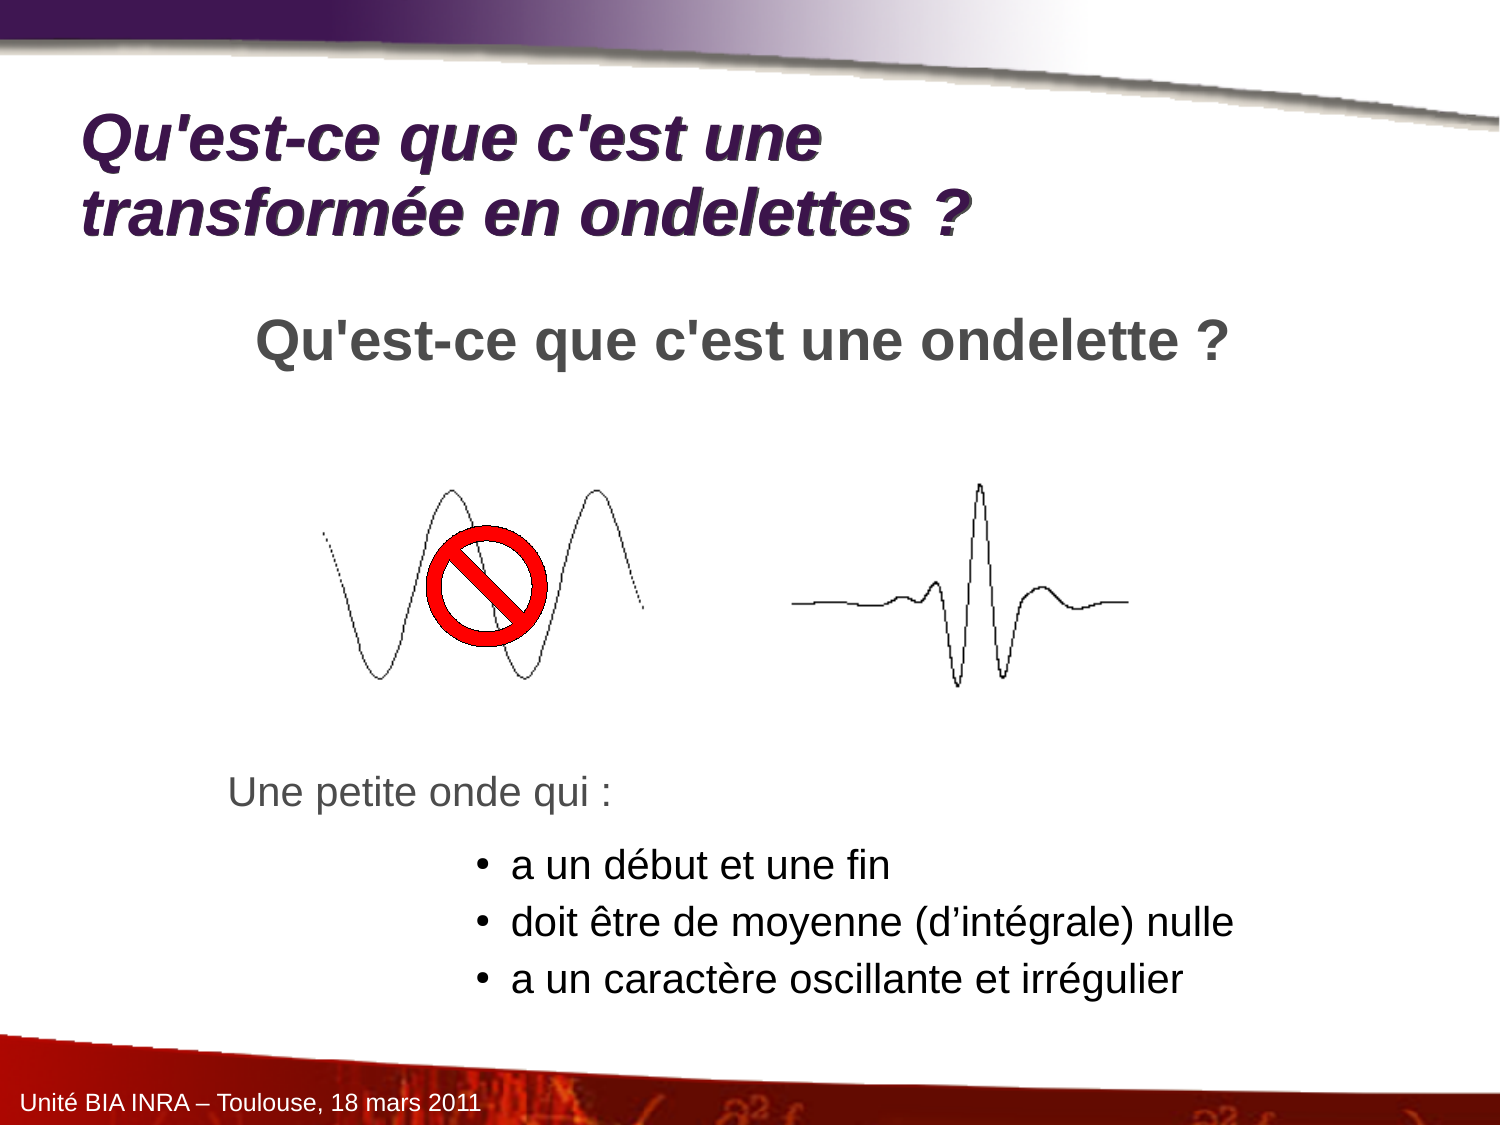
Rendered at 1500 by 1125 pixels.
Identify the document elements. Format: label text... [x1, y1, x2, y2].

list Qu'est-ce que c'est une ondelette ? [172, 307, 1315, 375]
list Une petite onde qui : a un début et une fin doit être de moyenne (d’intégrale) nulle a un caractère oscillante et irrégulier [227, 768, 1280, 1004]
text_box [426, 525, 548, 647]
picture [782, 452, 1144, 701]
title Qu'est-ce que c'est une transformée en ondelettes ? [80, 100, 987, 250]
picture [306, 451, 655, 705]
picture [0, 0, 1500, 154]
picture [0, 1022, 1500, 1125]
